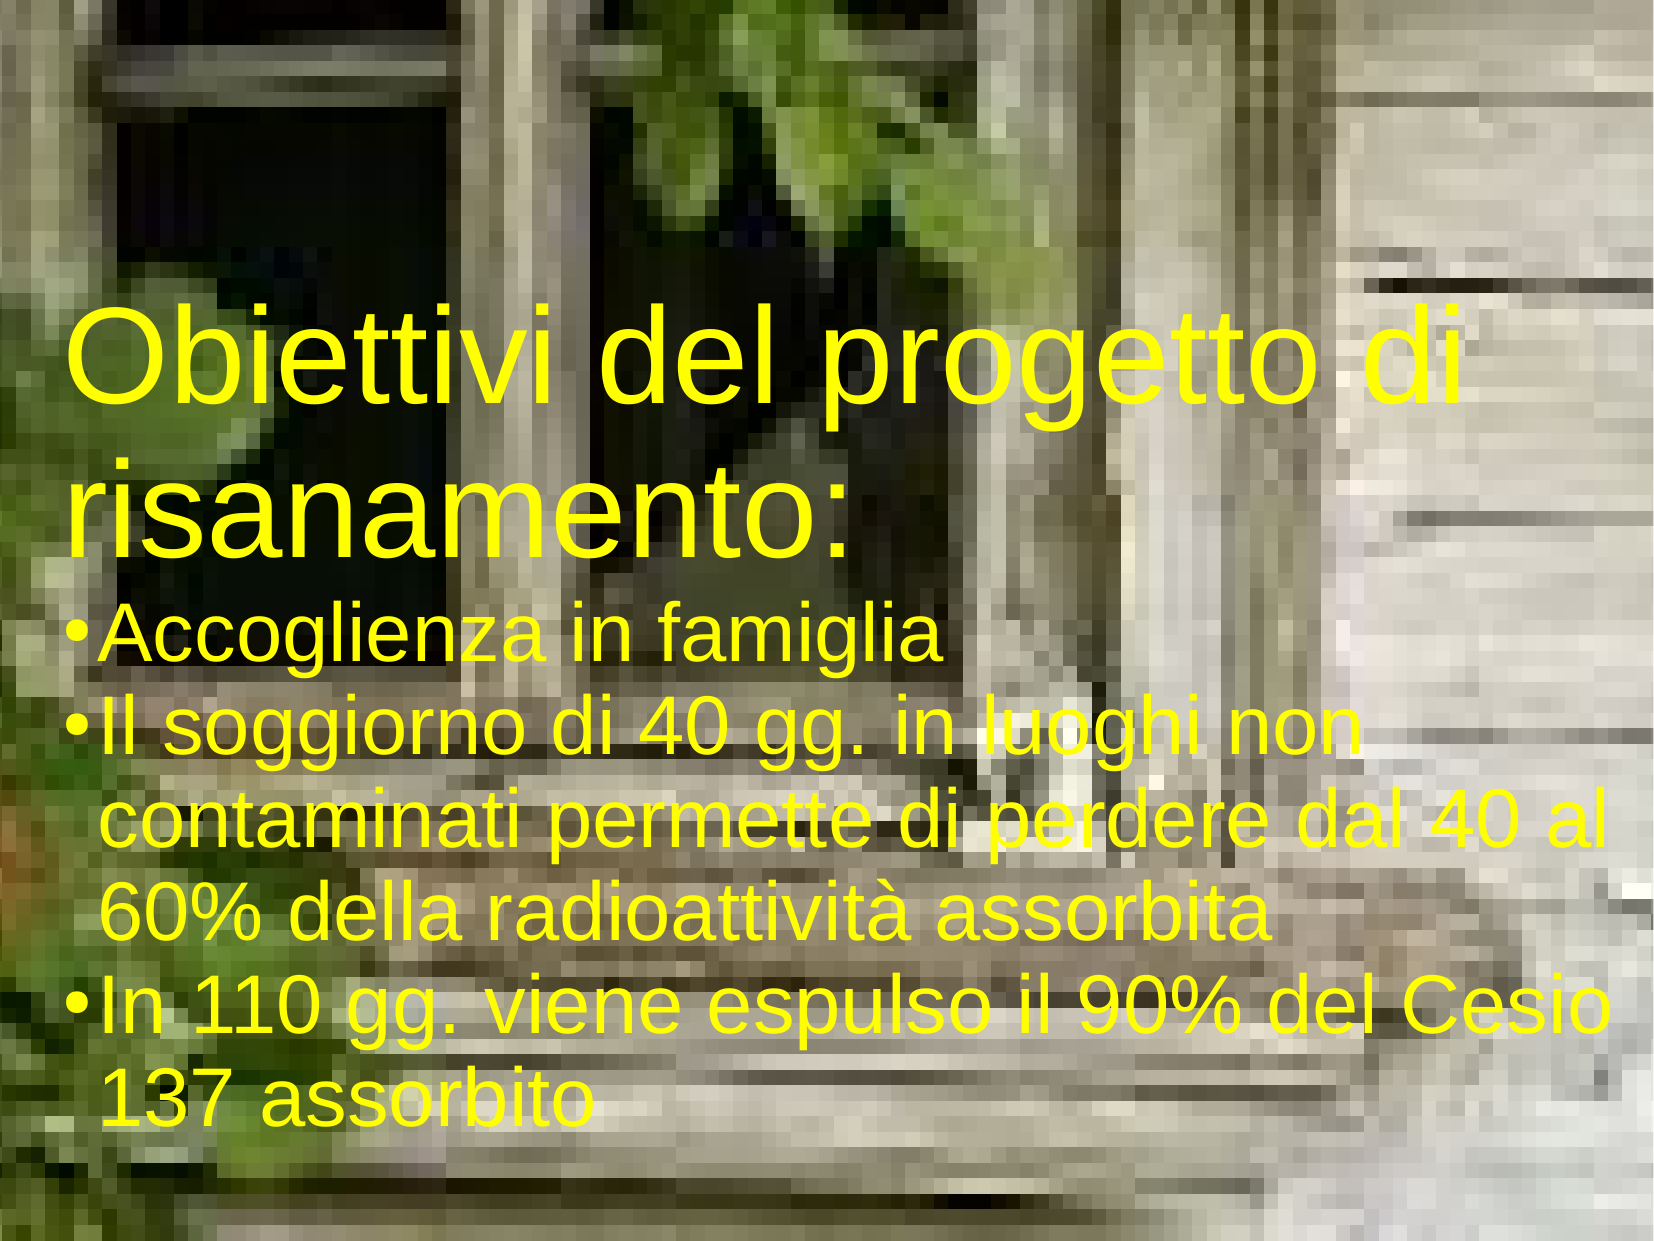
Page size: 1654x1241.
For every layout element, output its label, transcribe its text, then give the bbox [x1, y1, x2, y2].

picture [0, 0, 1654, 1241]
text_box Obiettivi del progetto di risanamento: Accoglienza in famiglia Il soggiorno di 40 gg. in luoghi non contaminati permette di perdere dal 40 al 60% della radioattività assorbita In 110 gg. viene espulso il 90% del Cesio 137 assorbito [47, 271, 1642, 1153]
